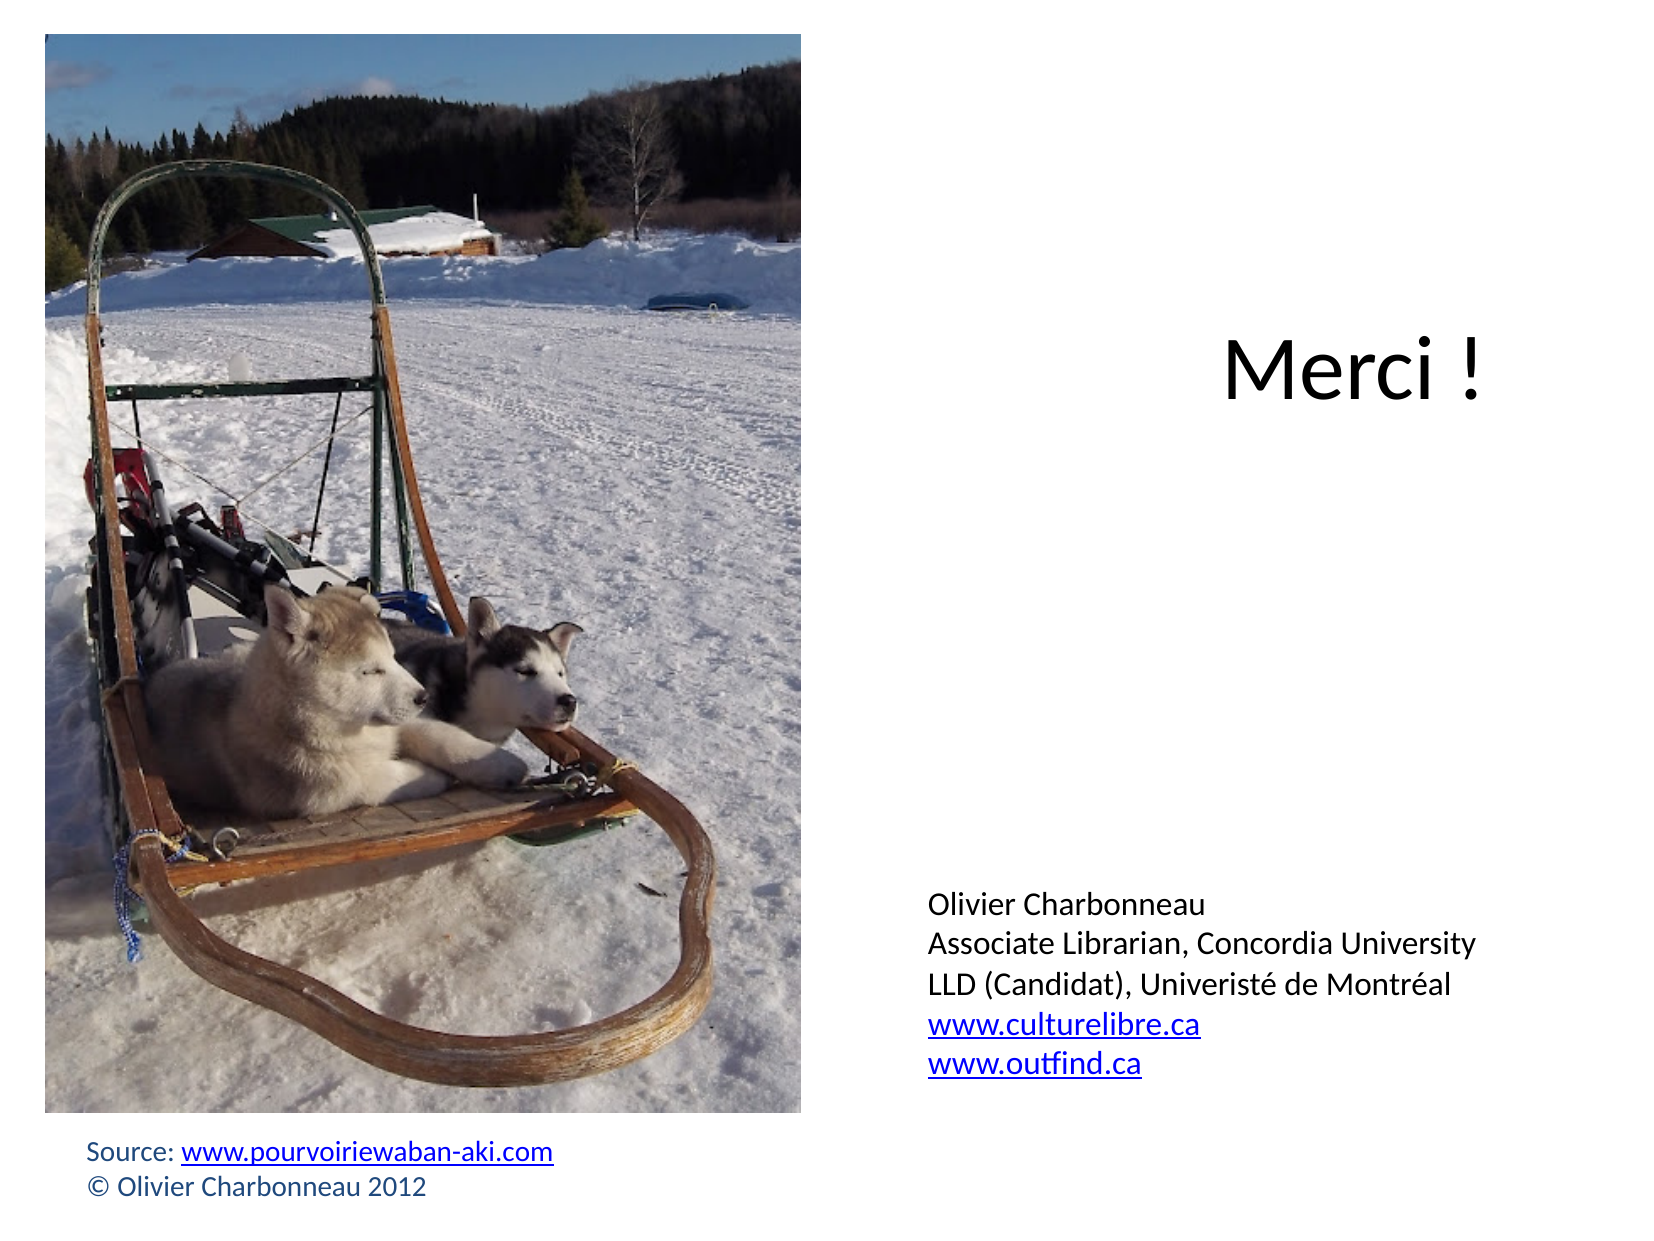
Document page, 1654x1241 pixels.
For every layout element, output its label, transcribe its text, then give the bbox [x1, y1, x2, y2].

text_box Source: www.pourvoiriewaban-aki.com © Olivier Charbonneau 2012 [71, 1094, 762, 1241]
picture [45, 34, 801, 1113]
text_box Olivier Charbonneau Associate Librarian, Concordia University LLD (Candidat), Univeristé de Montréal www.culturelibre.ca www.outfind.ca [913, 874, 1493, 1089]
title Merci ! [1113, 259, 1594, 466]
